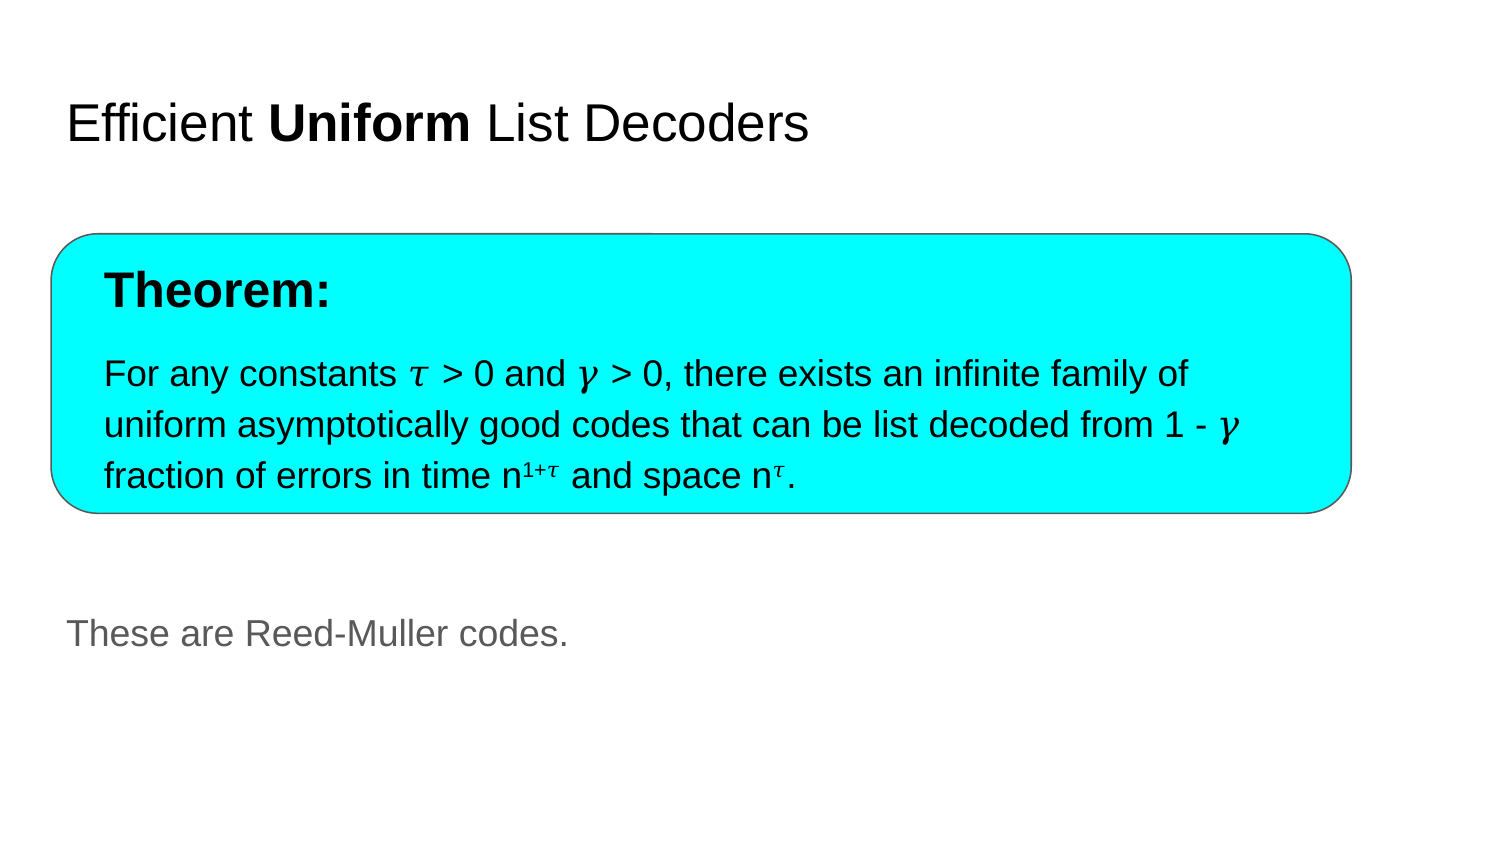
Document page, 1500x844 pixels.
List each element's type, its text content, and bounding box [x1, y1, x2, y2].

list These are Reed-Muller codes. [51, 587, 1449, 671]
title Efficient Uniform List Decoders [51, 72, 1449, 167]
text_box [1299, 233, 1352, 514]
text_box [51, 234, 89, 513]
list Theorem: For any constants 𝜏 > 0 and 𝛾 > 0, there exists an infinite family of uniform asymptotically good codes that can be list decoded from 1 - 𝛾 fraction of errors in time n1+𝜏 and space n𝜏. [89, 233, 1299, 514]
